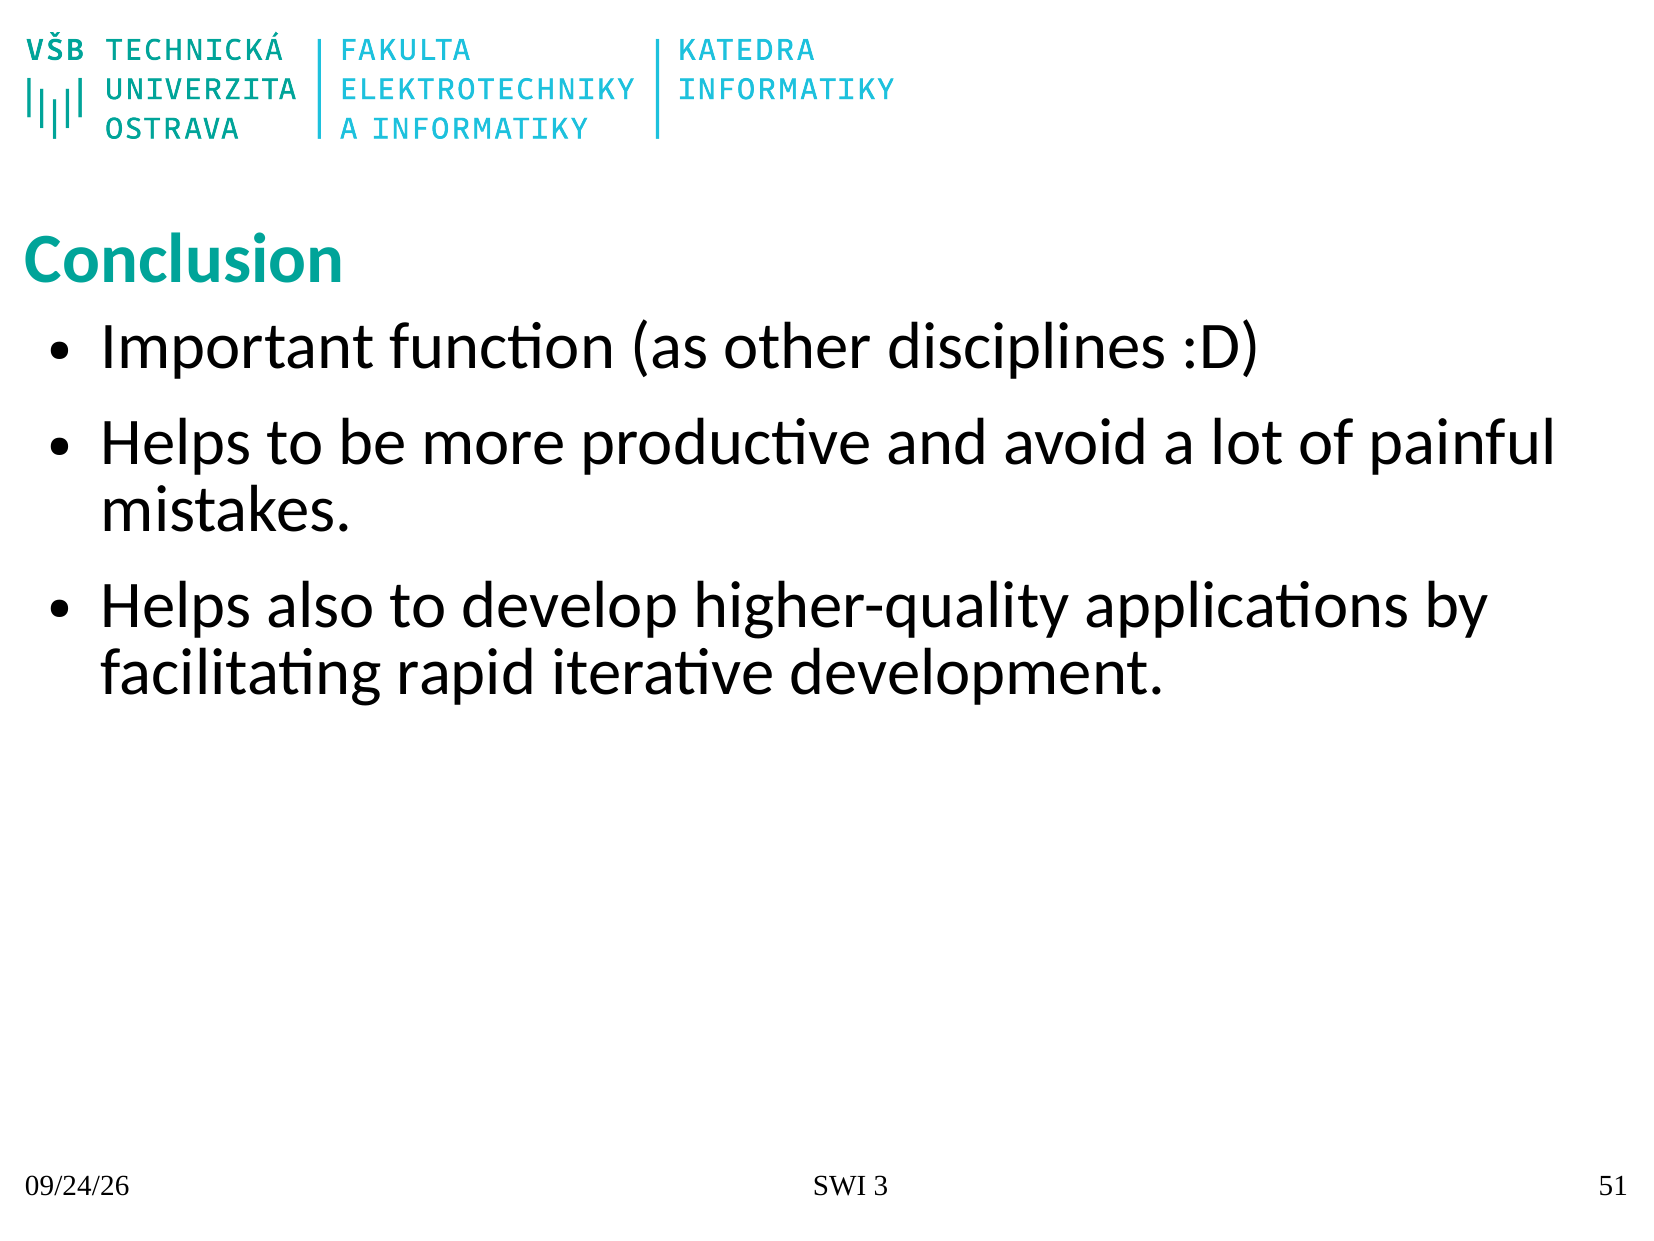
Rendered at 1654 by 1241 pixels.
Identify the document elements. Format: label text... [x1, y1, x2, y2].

title Conclusion [24, 169, 1629, 300]
picture [26, 31, 894, 139]
list Important function (as other disciplines :D) Helps to be more productive and avoid a lot of painful mistakes. Helps also to develop higher-quality applications by facilitating rapid iterative development. [30, 318, 1629, 1146]
